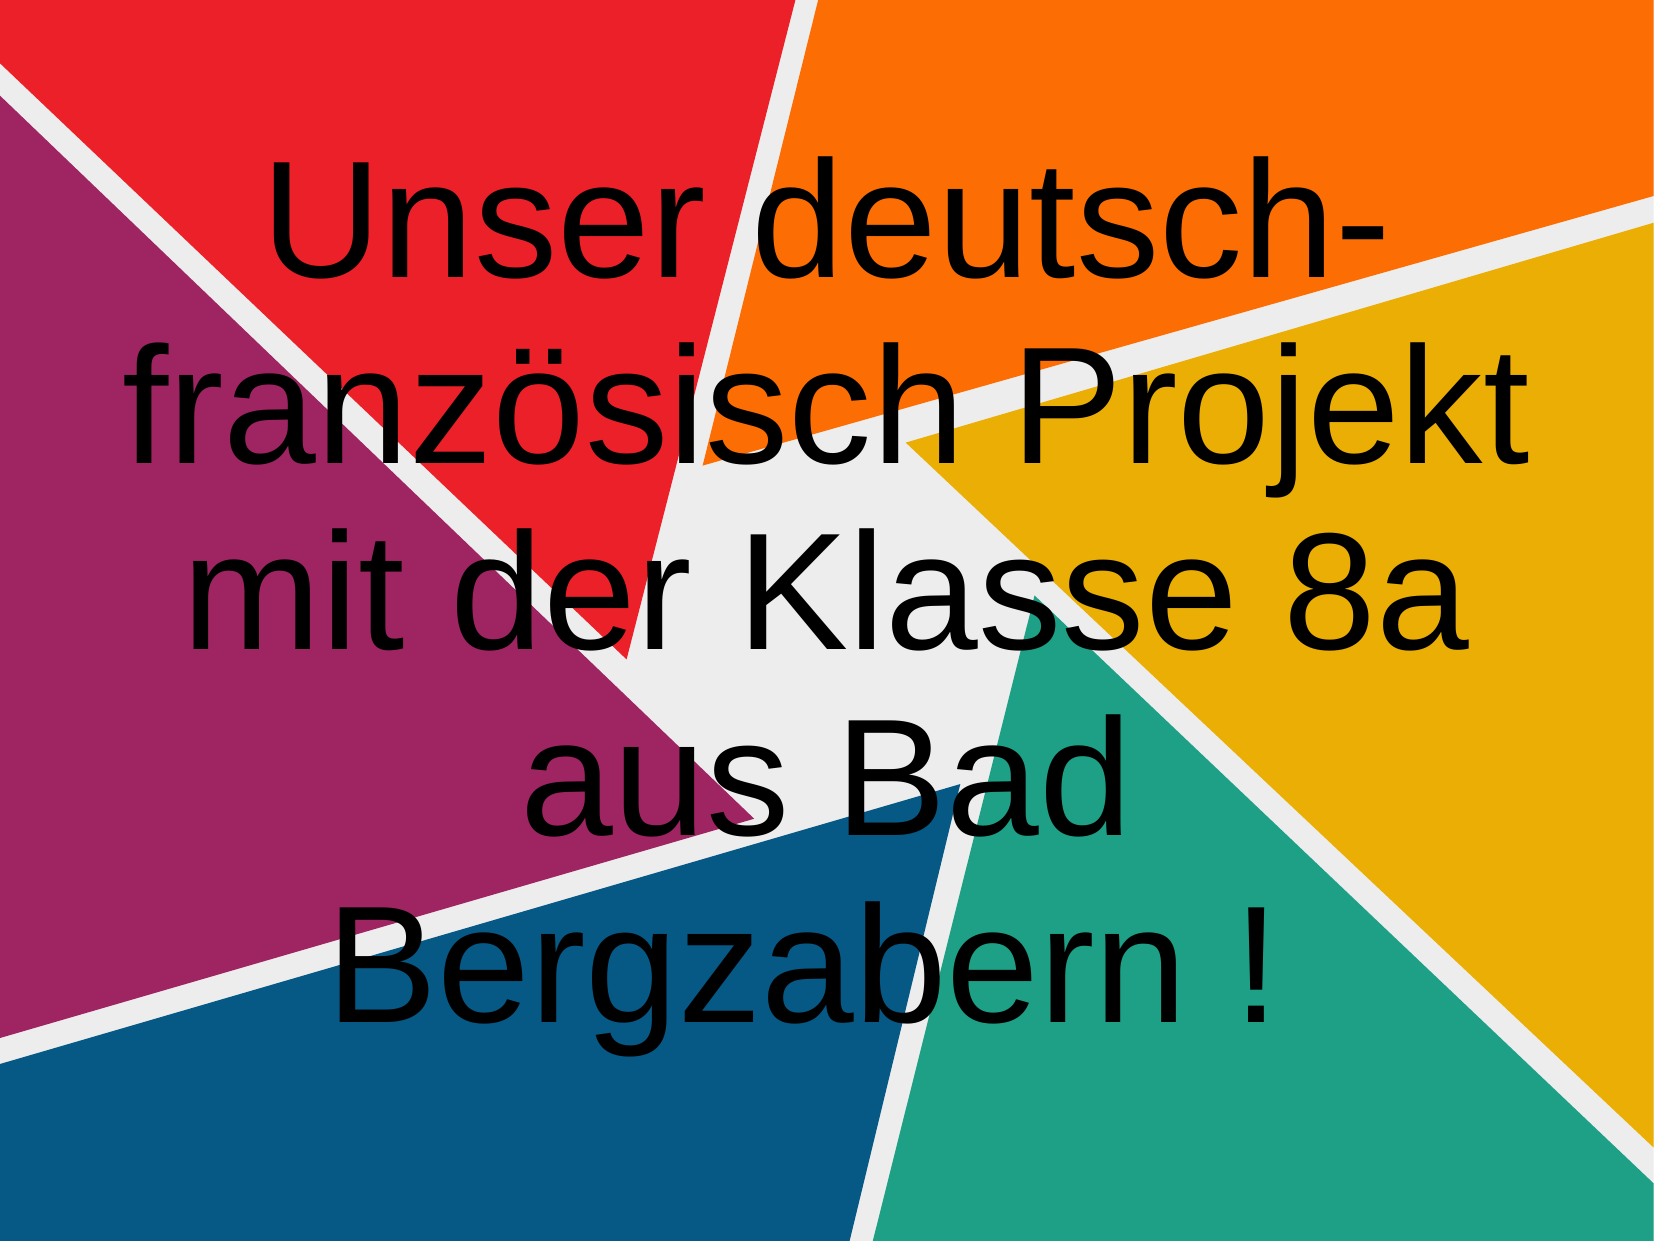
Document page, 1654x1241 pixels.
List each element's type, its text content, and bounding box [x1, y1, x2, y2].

subtitle Unser deutsch-französisch Projekt mit der Klasse 8a aus Bad Bergzabern ! [82, 49, 1571, 1134]
